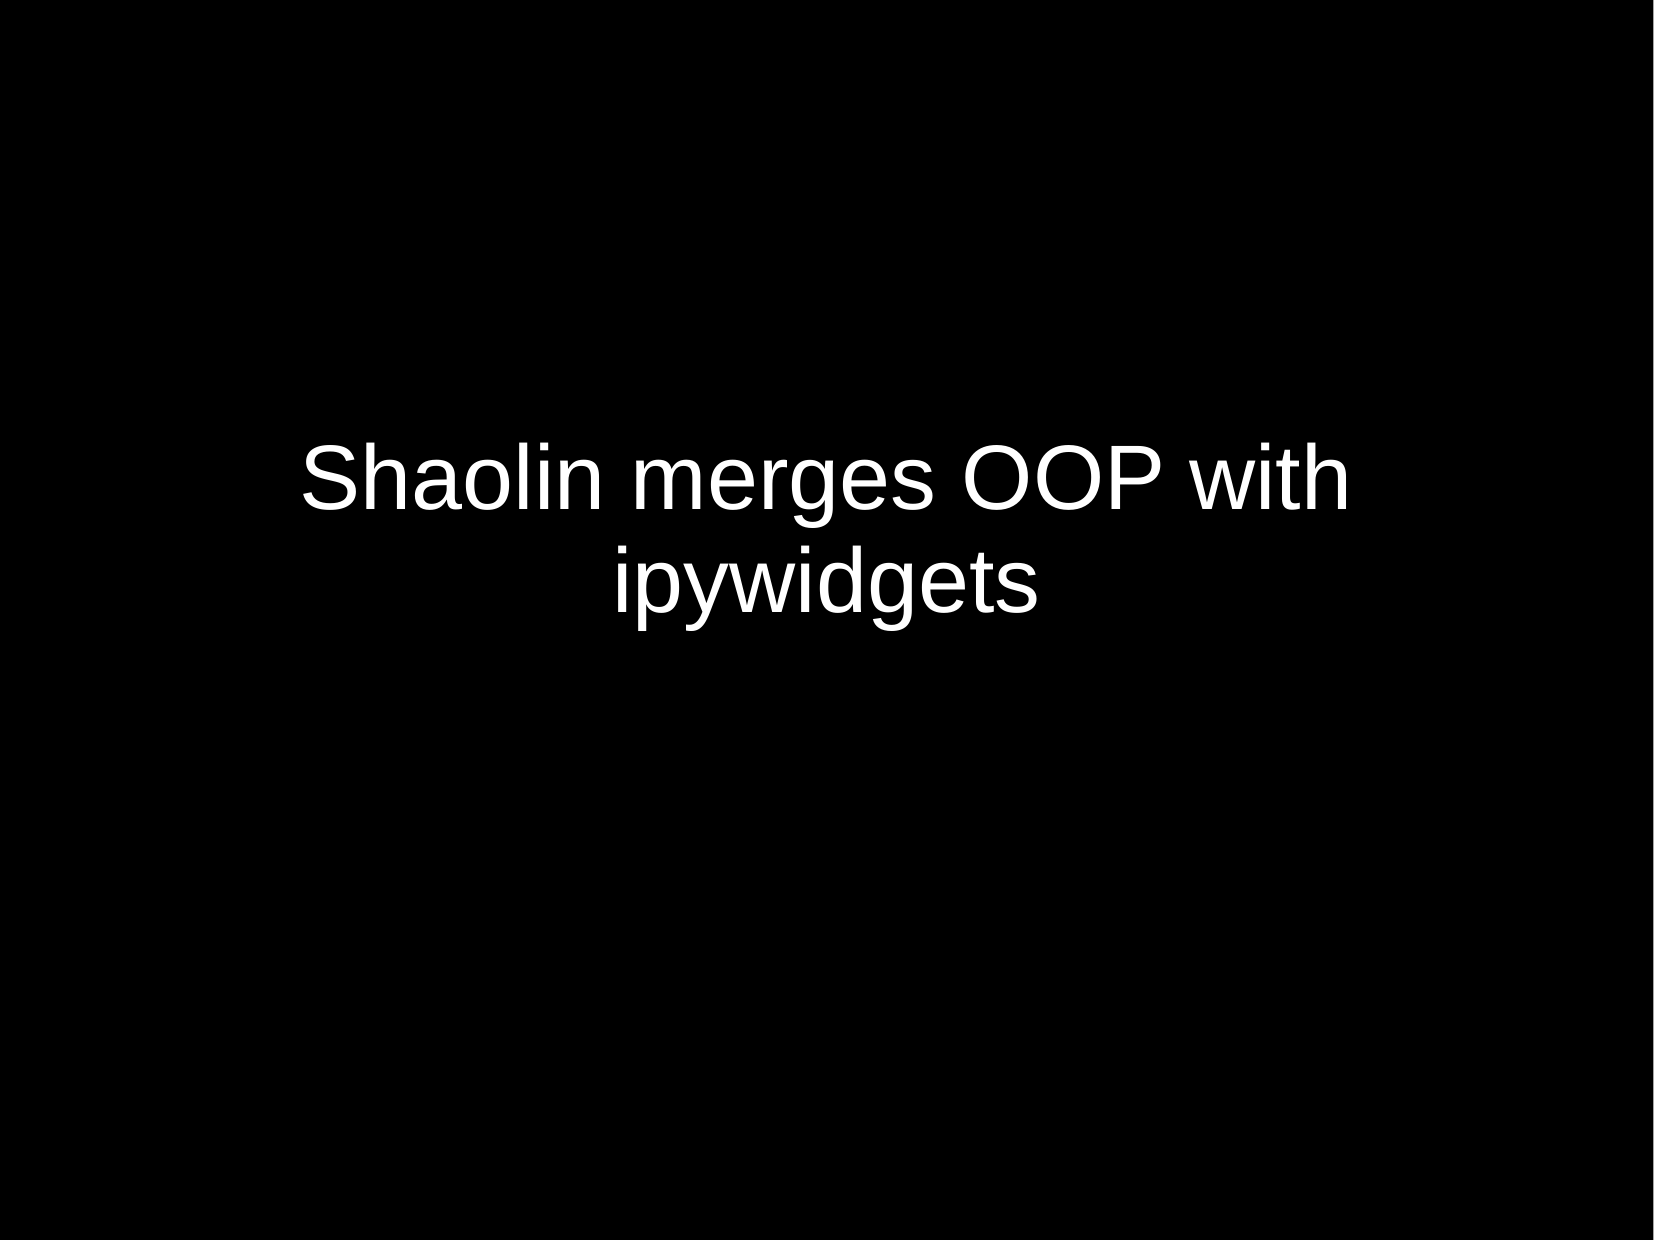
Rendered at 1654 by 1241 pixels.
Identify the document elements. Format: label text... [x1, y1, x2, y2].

subtitle Shaolin merges OOP with ipywidgets [82, 49, 1571, 1010]
